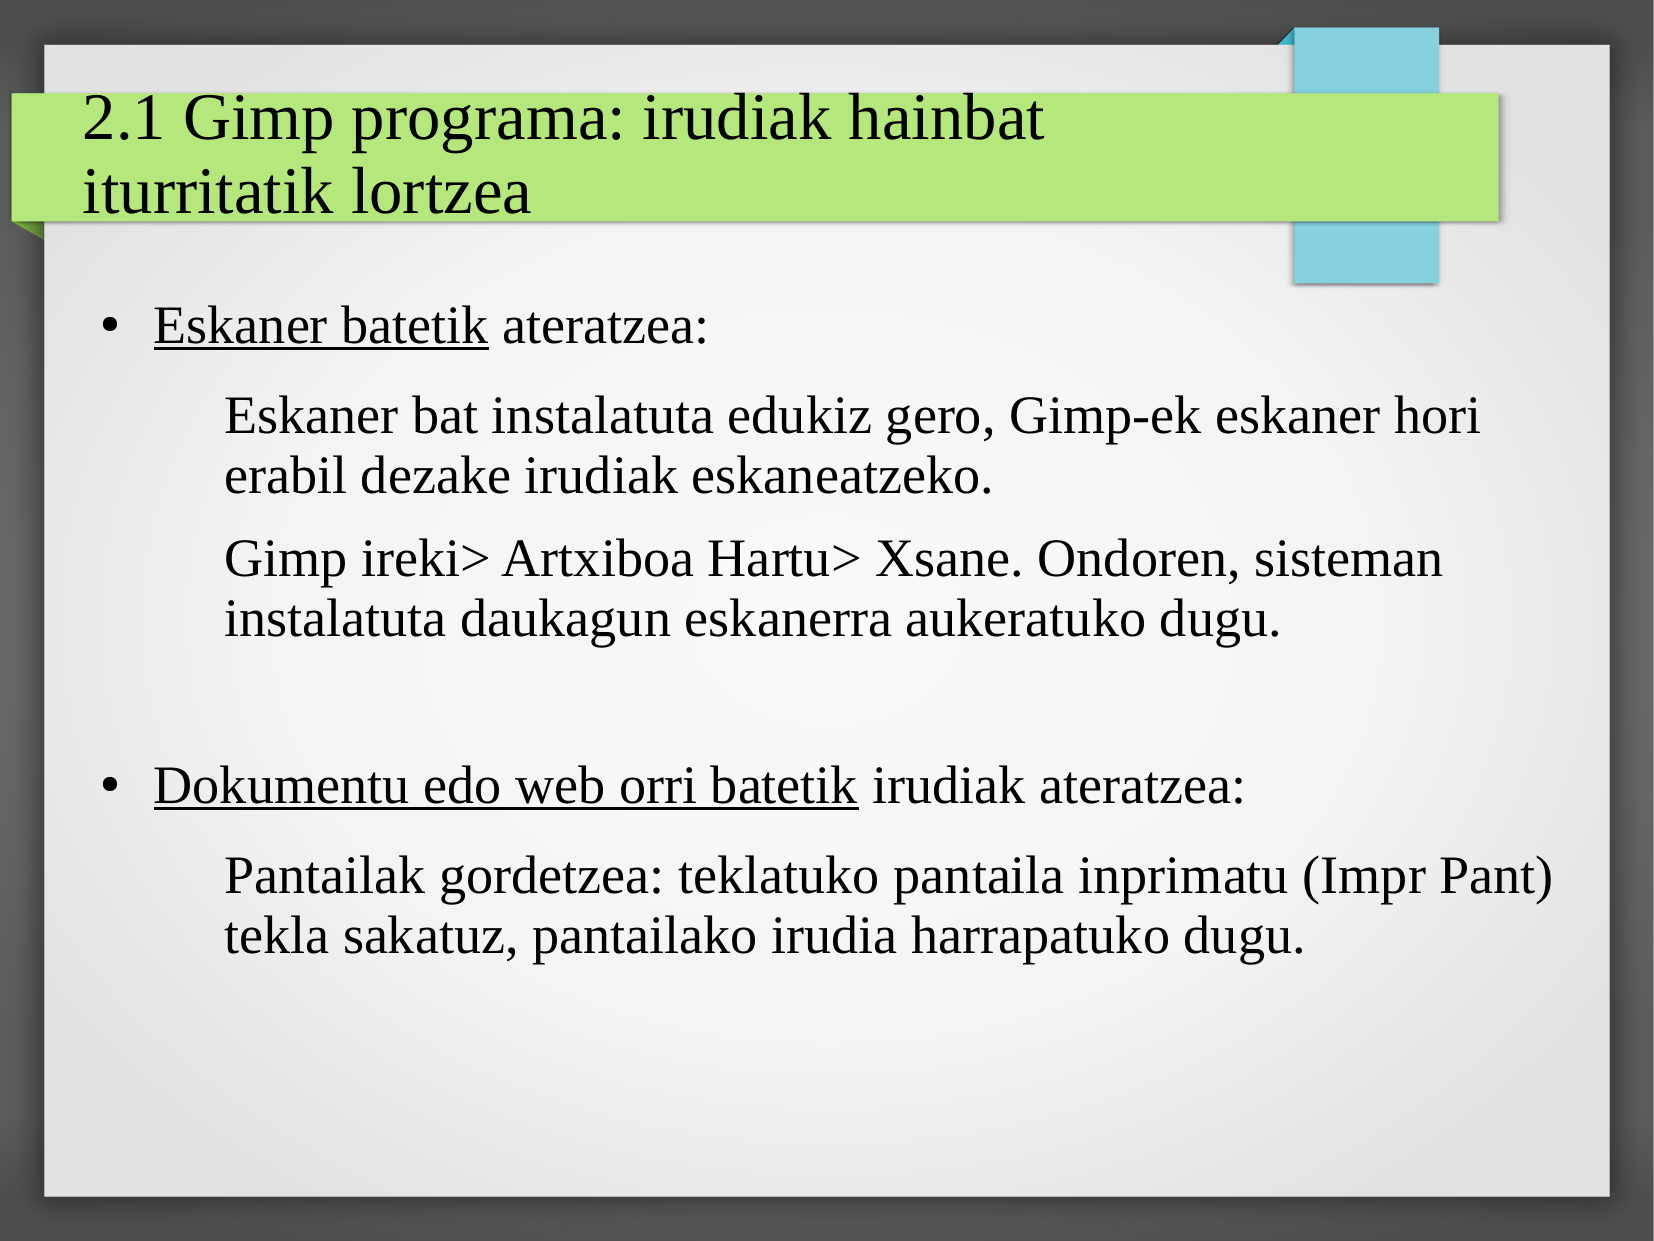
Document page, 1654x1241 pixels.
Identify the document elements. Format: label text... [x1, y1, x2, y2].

title 2.1 Gimp programa: irudiak hainbat iturritatik lortzea [82, 79, 1264, 228]
picture [0, 0, 1654, 1241]
list Eskaner batetik ateratzea: Eskaner bat instalatuta edukiz gero, Gimp-ek eskaner hori erabil dezake irudiak eskaneatzeko. Gimp ireki> Artxiboa Hartu> Xsane. Ondoren, sisteman instalatuta daukagun eskanerra aukeratuko dugu. Dokumentu edo web orri batetik irudiak ateratzea: Pantailak gordetzea: teklatuko pantaila inprimatu (Impr Pant) tekla sakatuz, pantailako irudia harrapatuko dugu. [82, 295, 1571, 1015]
